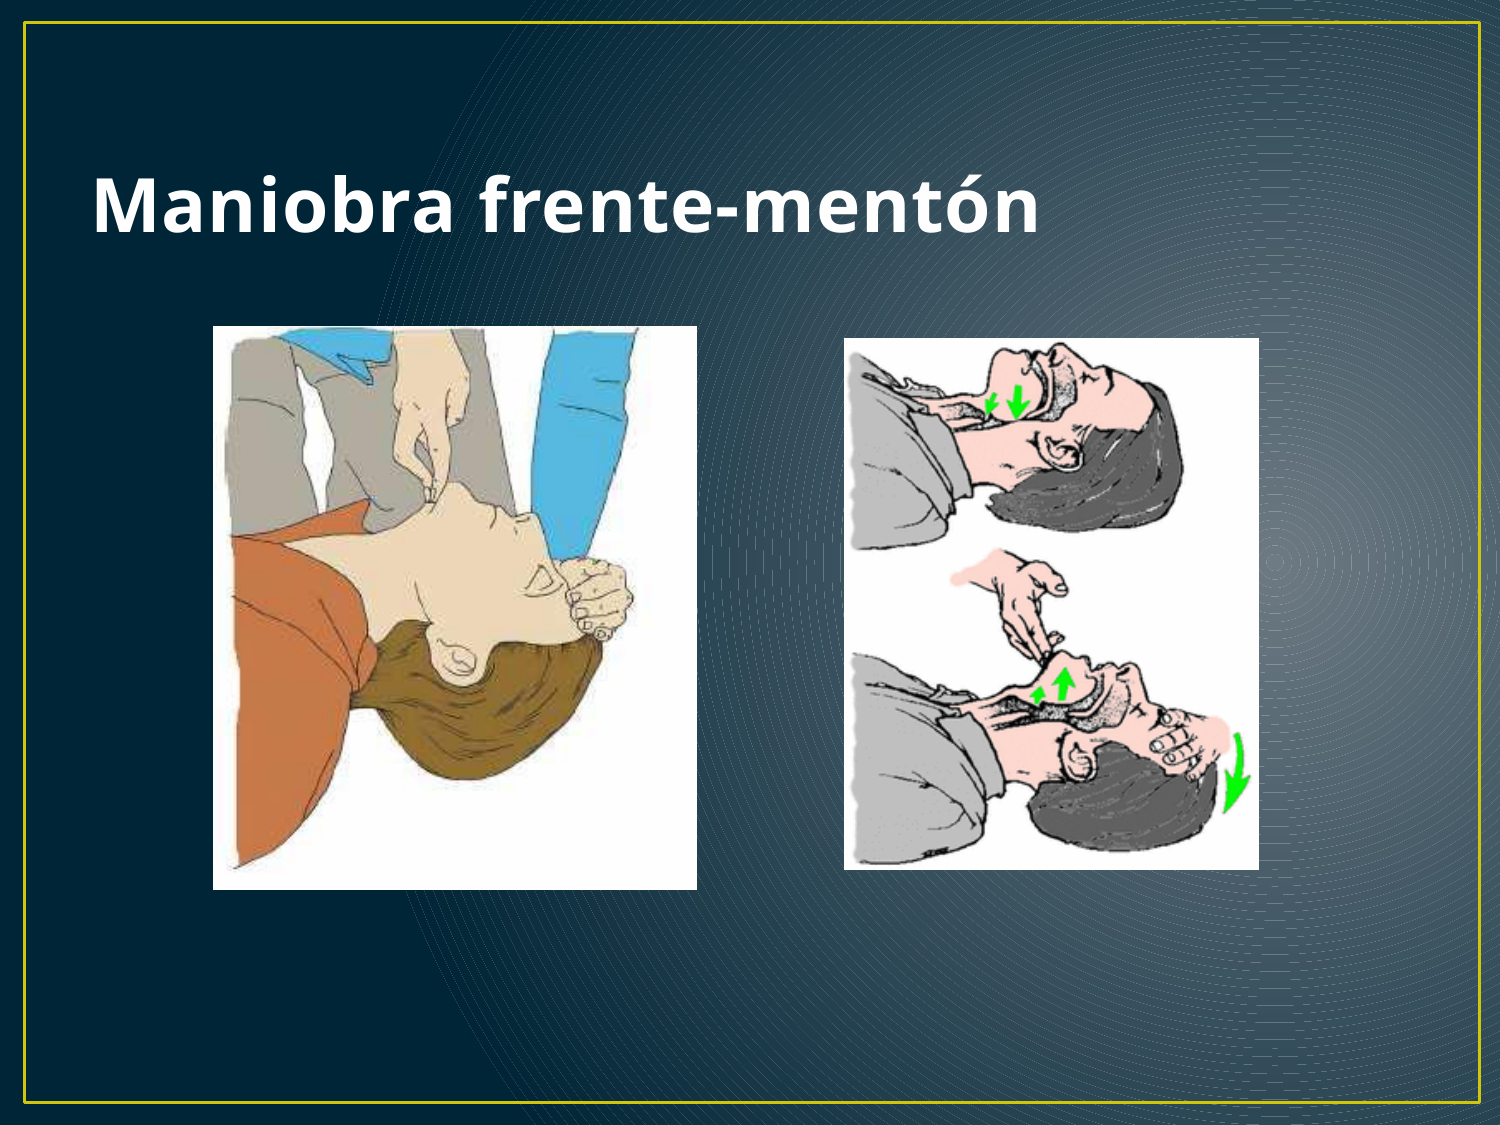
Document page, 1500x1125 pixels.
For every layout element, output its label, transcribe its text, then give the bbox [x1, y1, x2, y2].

picture [214, 326, 697, 890]
title Maniobra frente-mentón [75, 45, 1426, 256]
picture [844, 338, 1259, 871]
